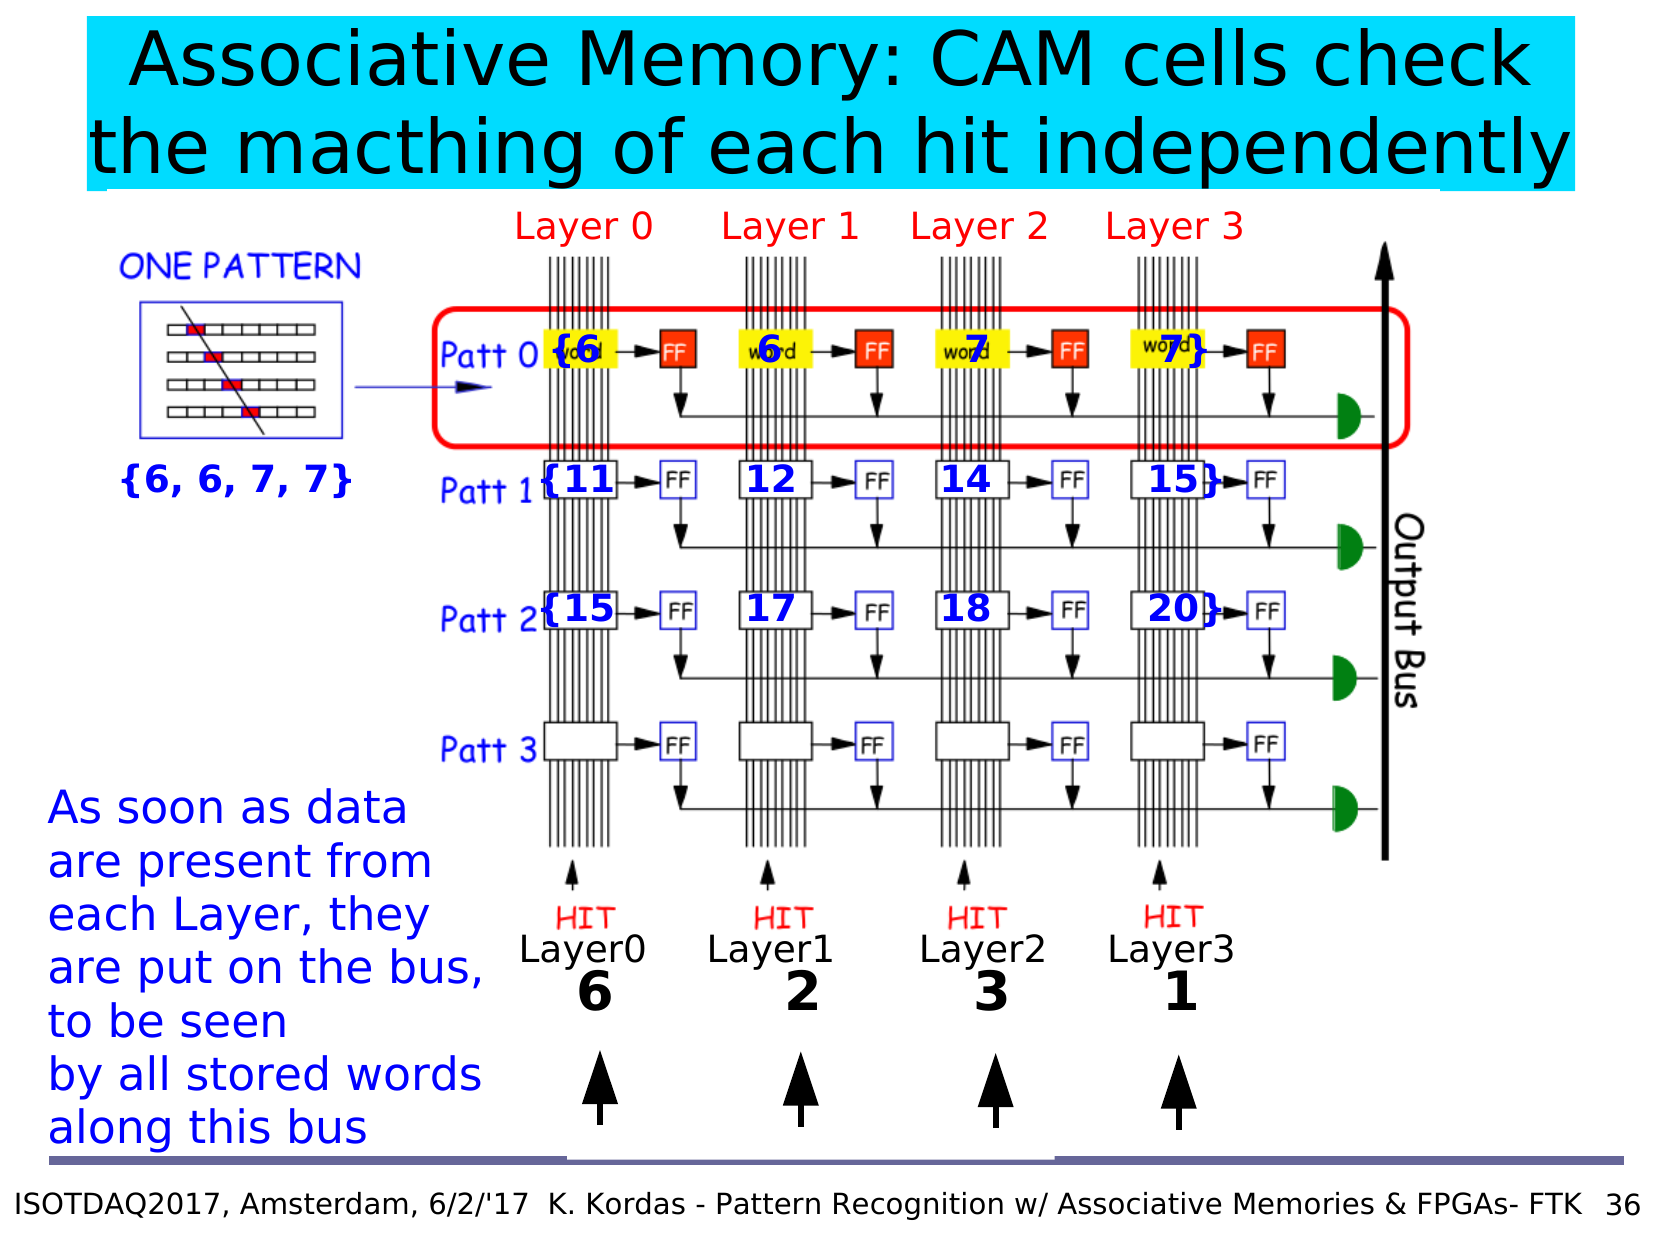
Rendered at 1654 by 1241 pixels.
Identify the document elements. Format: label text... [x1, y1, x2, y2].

text_box Layer 0 [499, 197, 670, 257]
text_box {15 17 18 20} [521, 579, 1242, 639]
text_box Layer 2 [894, 197, 1065, 257]
picture [107, 189, 1440, 940]
text_box Layer0 Layer1 Layer2 Layer3 [513, 920, 1276, 979]
text_box {6, 6, 7, 7} [102, 449, 372, 509]
text_box [525, 990, 1055, 1160]
text_box Layer 1 [705, 197, 876, 257]
text_box As soon as data are present from each Layer, they are put on the bus, to be seen by all stored words along this bus [32, 774, 513, 1164]
text_box 6 2 3 1 [561, 979, 1264, 1031]
title Associative Memory: CAM cells check the macthing of each hit independently [86, 16, 1576, 192]
text_box {11 12 14 15} [521, 449, 1242, 509]
text_box Layer 3 [1089, 197, 1260, 257]
text_box {6 6 7 7} [533, 320, 1228, 379]
